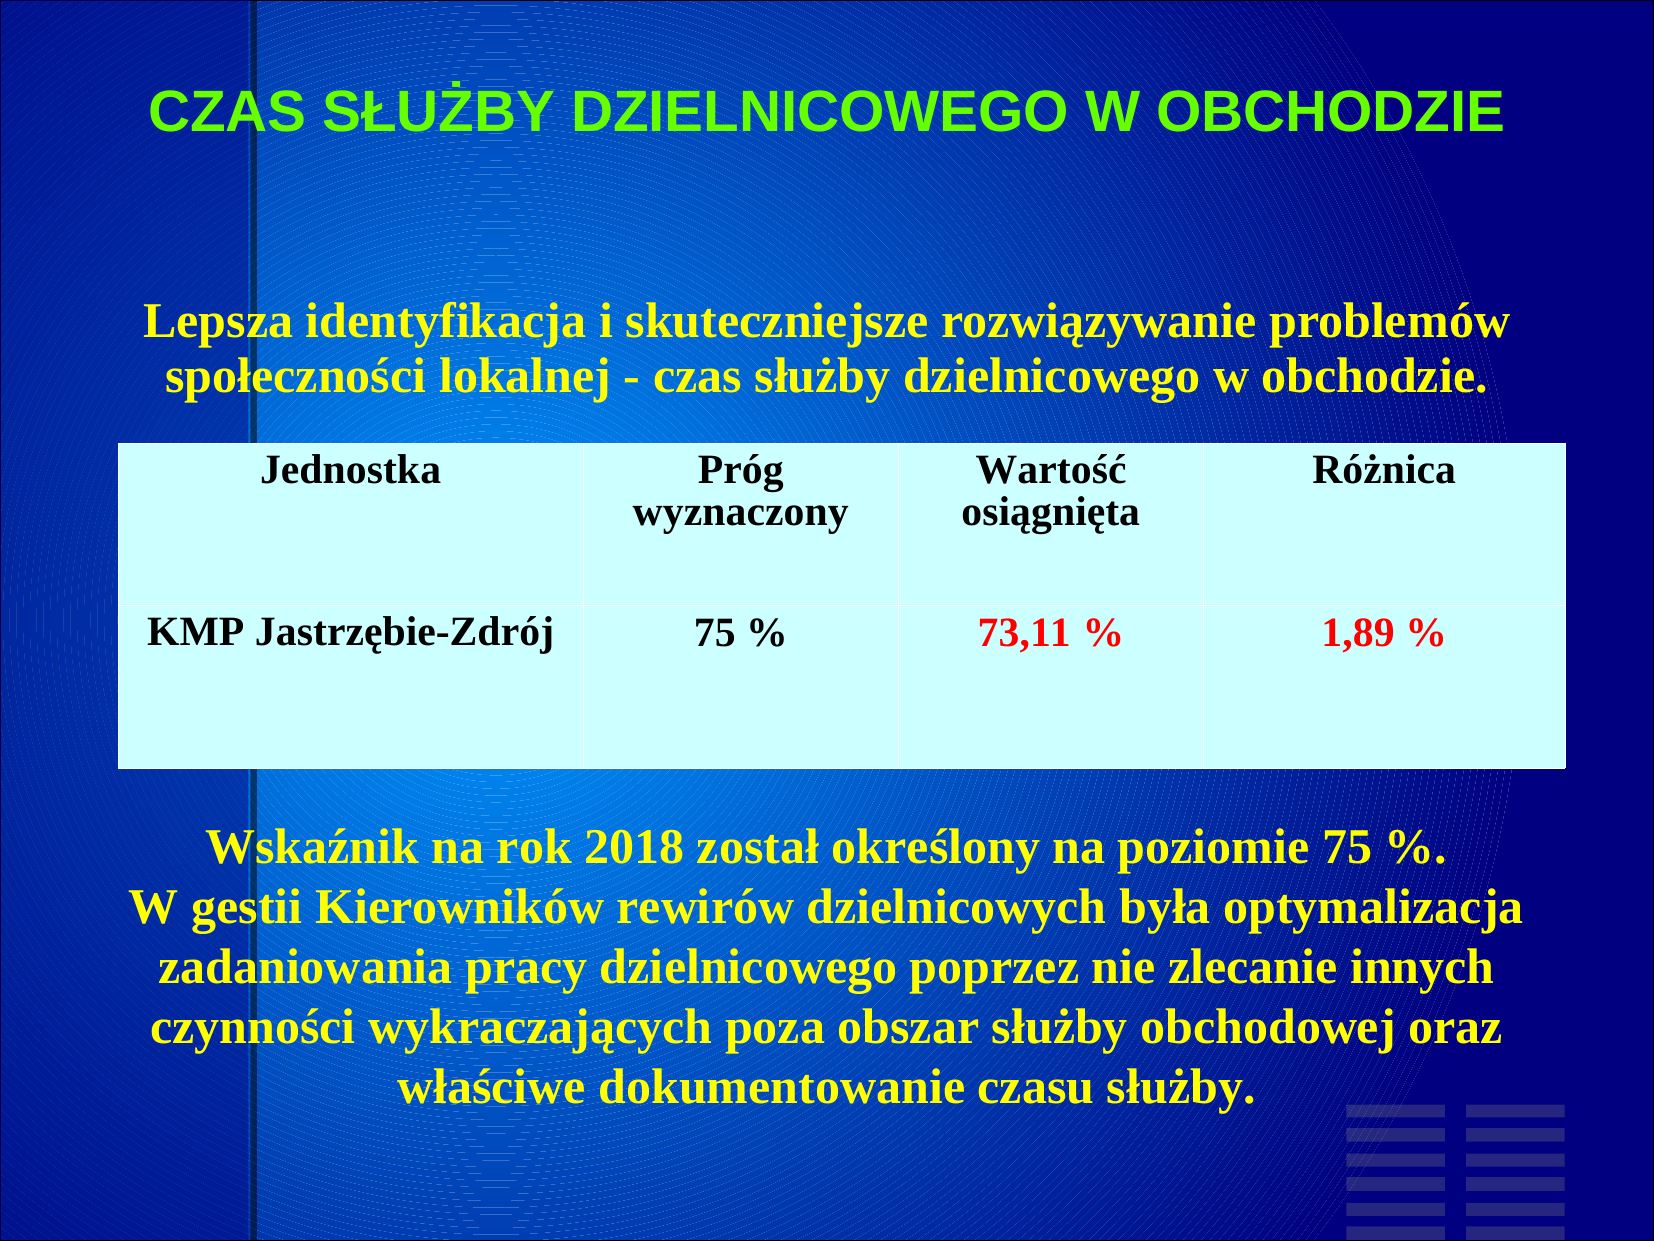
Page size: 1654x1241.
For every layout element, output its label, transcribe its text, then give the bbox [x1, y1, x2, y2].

table_header Jednostka [119, 444, 583, 605]
table_cell KMP Jastrzębie-Zdrój [119, 606, 583, 768]
table_header Wartość osiągnięta [899, 444, 1203, 605]
table_header Różnica [1204, 444, 1565, 605]
table_header Próg wyznaczony [584, 444, 898, 605]
text_box CZAS SŁUŻBY DZIELNICOWEGO W OBCHODZIE [88, 70, 1565, 153]
title Lepsza identyfikacja i skuteczniejsze rozwiązywanie problemów społeczności lokalnej - czas służby dzielnicowego w obchodzie. [56, 244, 1563, 452]
table_cell 73,11 % [899, 606, 1203, 768]
table_cell 1,89 % [1204, 606, 1565, 768]
text_box Wskaźnik na rok 2018 został określony na poziomie 75 %. W gestii Kierowników rewirów dzielnicowych była optymalizacja zadaniowania pracy dzielnicowego poprzez nie zlecanie innych czynności wykraczających poza obszar służby obchodowej oraz właściwe dokumentowanie czasu służby. [59, 806, 1595, 1182]
table_cell 75 % [584, 606, 898, 768]
